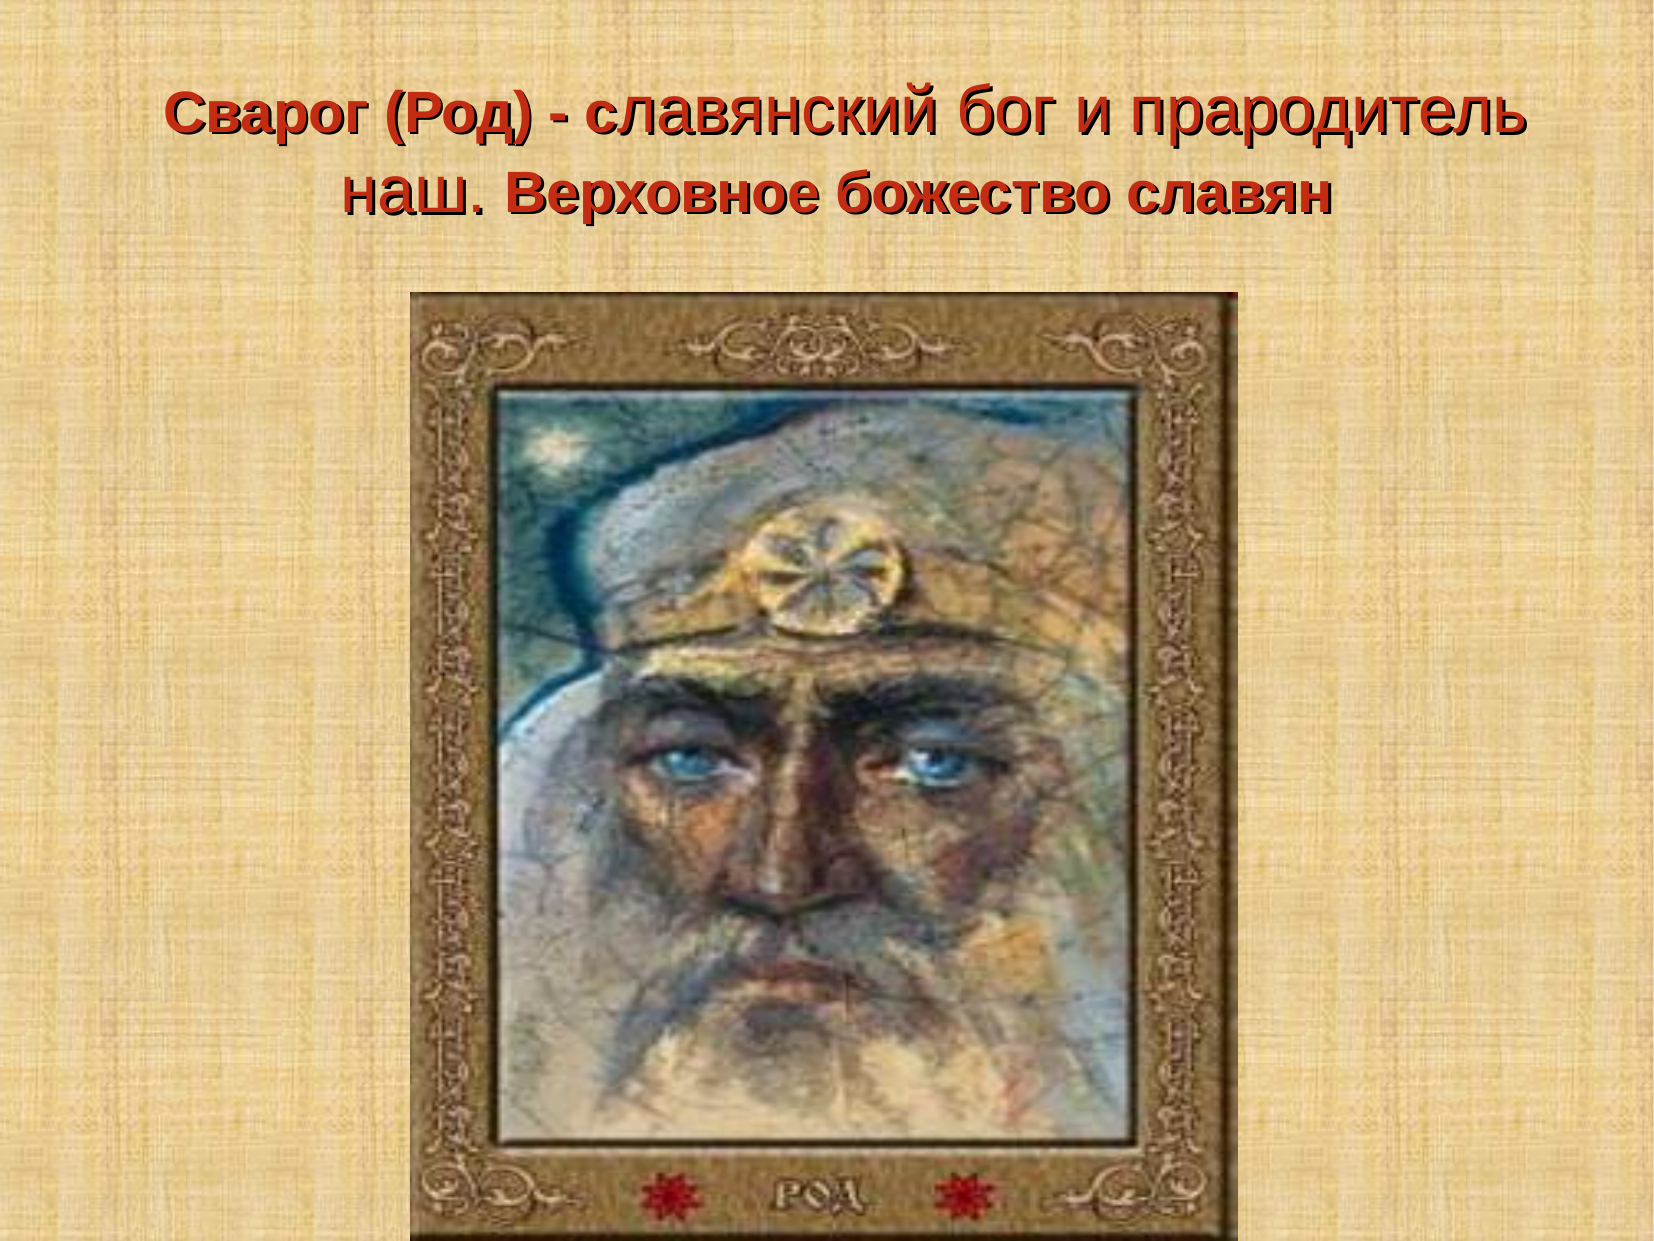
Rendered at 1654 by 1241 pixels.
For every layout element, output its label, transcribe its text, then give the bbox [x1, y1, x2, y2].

text_box Сварог (Род) - славянский бог и прародитель наш. Верховное божество славян [97, 4, 1595, 286]
picture [0, 0, 1654, 1241]
